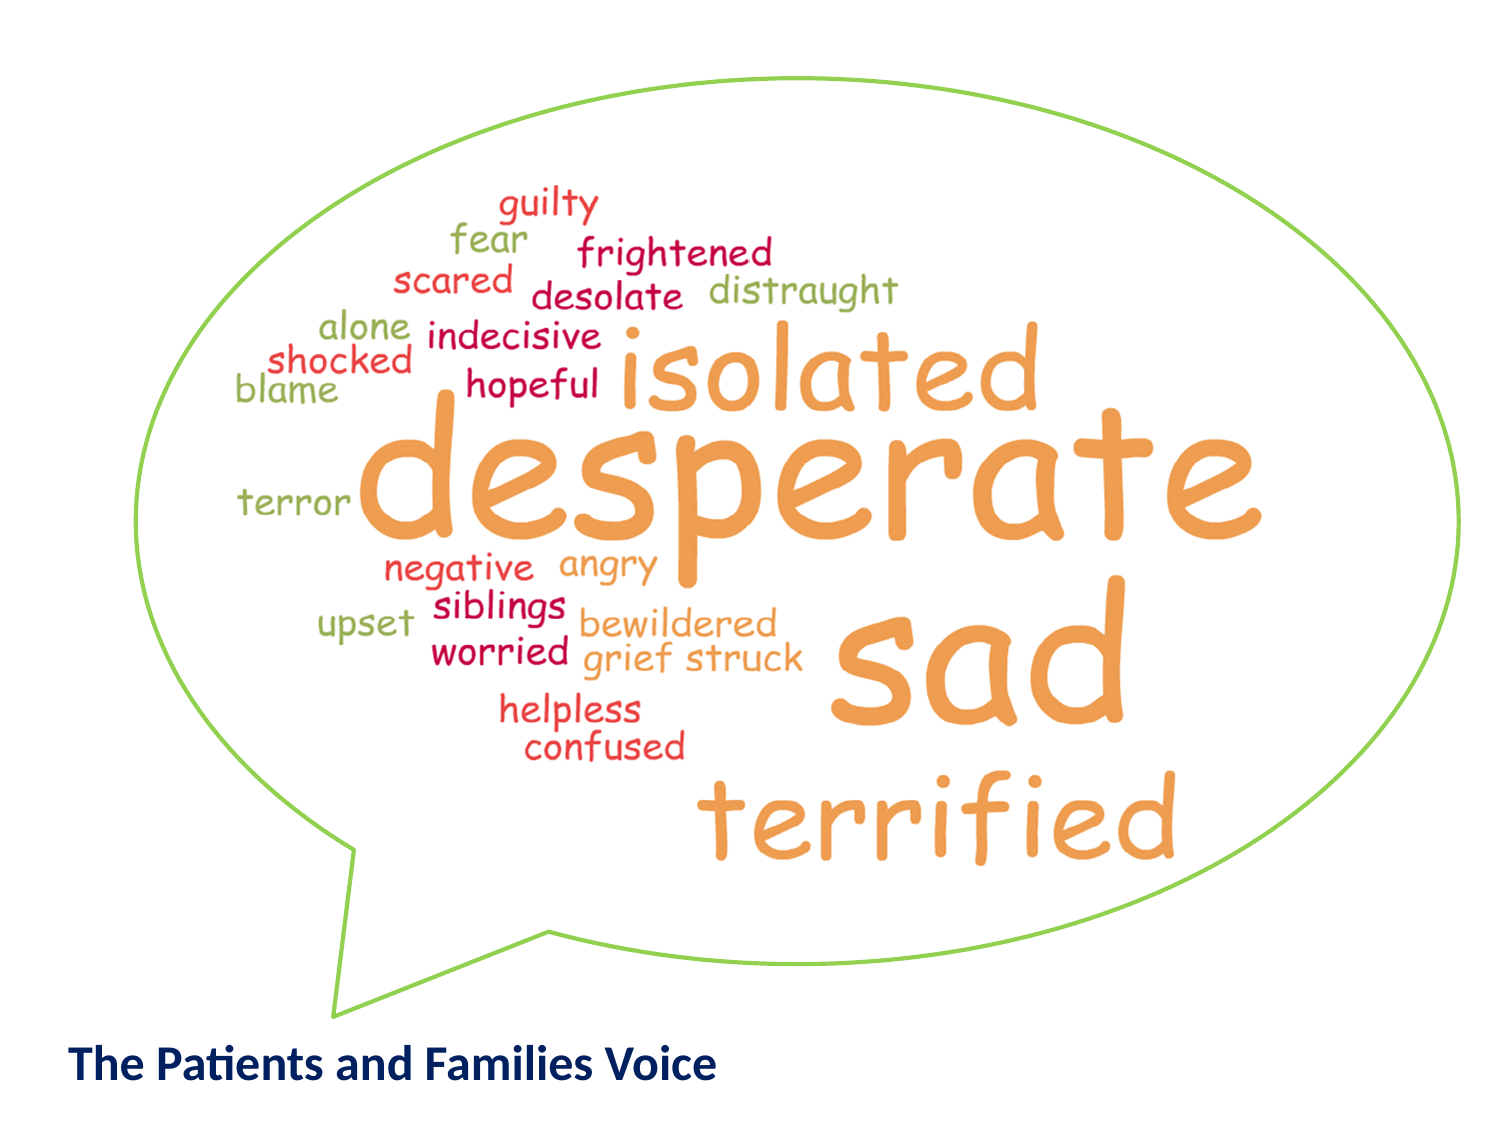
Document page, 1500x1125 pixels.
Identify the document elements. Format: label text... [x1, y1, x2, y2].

text_box The Patients and Families Voice [53, 1023, 833, 1099]
picture [209, 125, 1291, 906]
picture [1134, 820, 1291, 906]
picture [209, 125, 491, 313]
picture [209, 729, 351, 906]
picture [1103, 125, 1291, 223]
